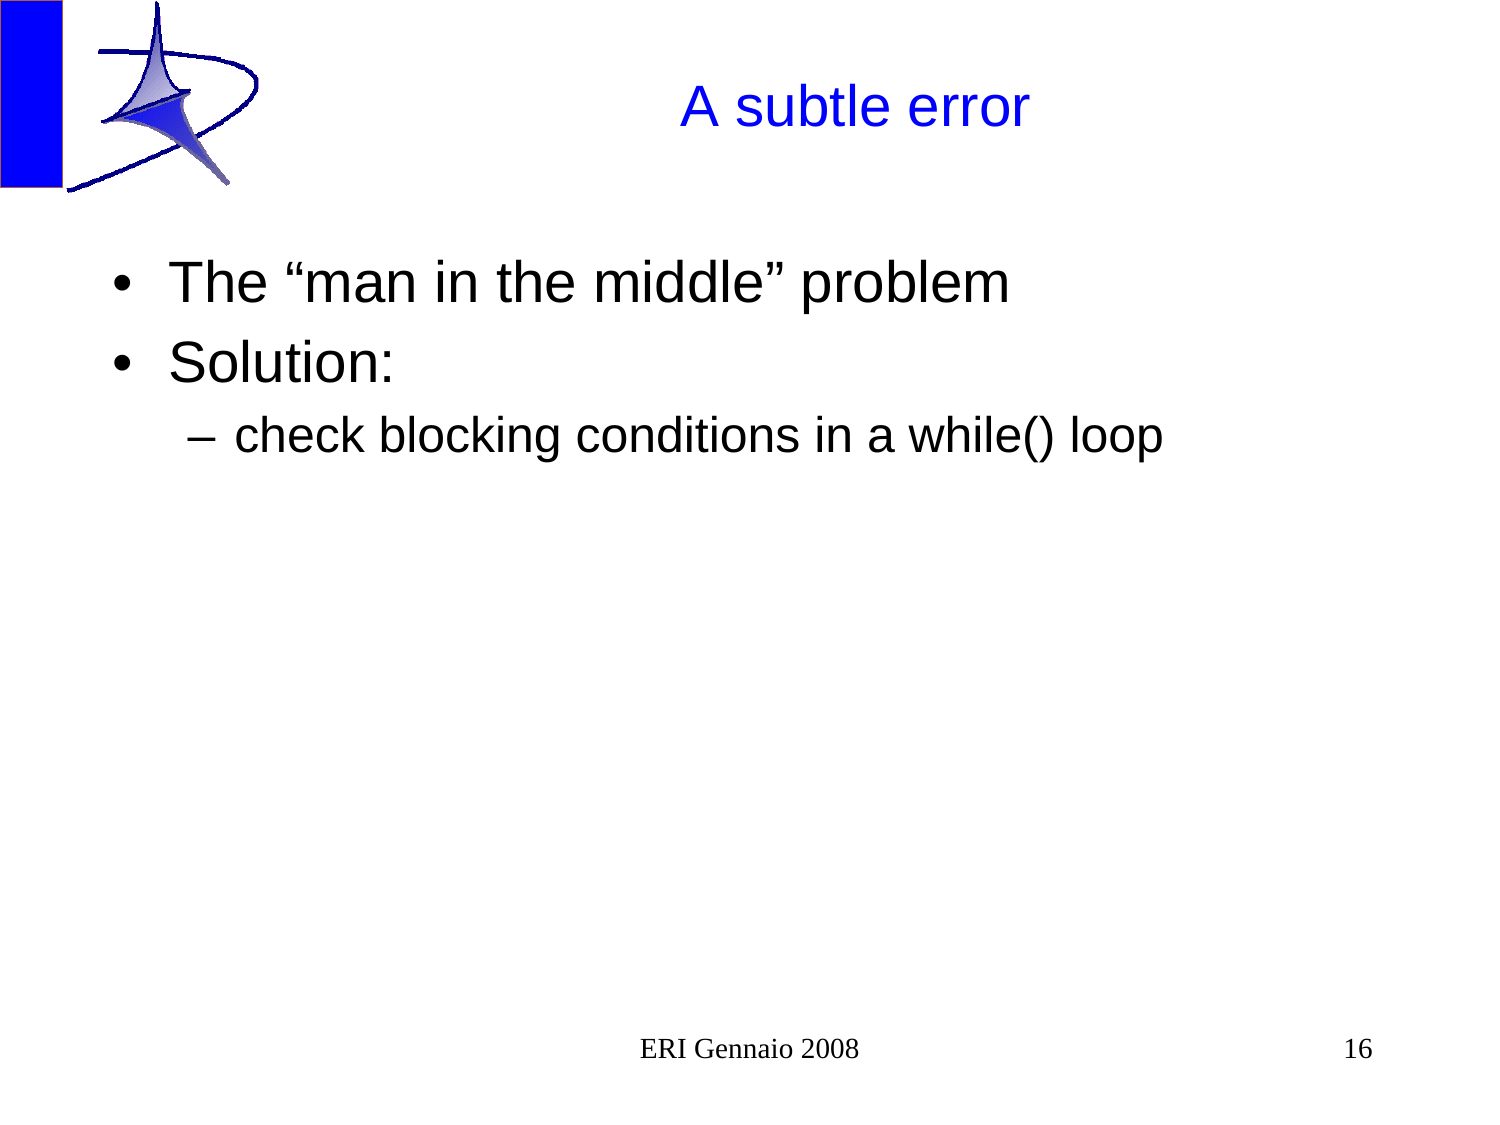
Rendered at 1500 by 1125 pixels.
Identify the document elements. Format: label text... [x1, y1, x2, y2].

picture [62, 0, 263, 197]
list The “man in the middle” problem Solution: check blocking conditions in a while() loop [112, 249, 1450, 993]
title A subtle error [262, 24, 1450, 188]
